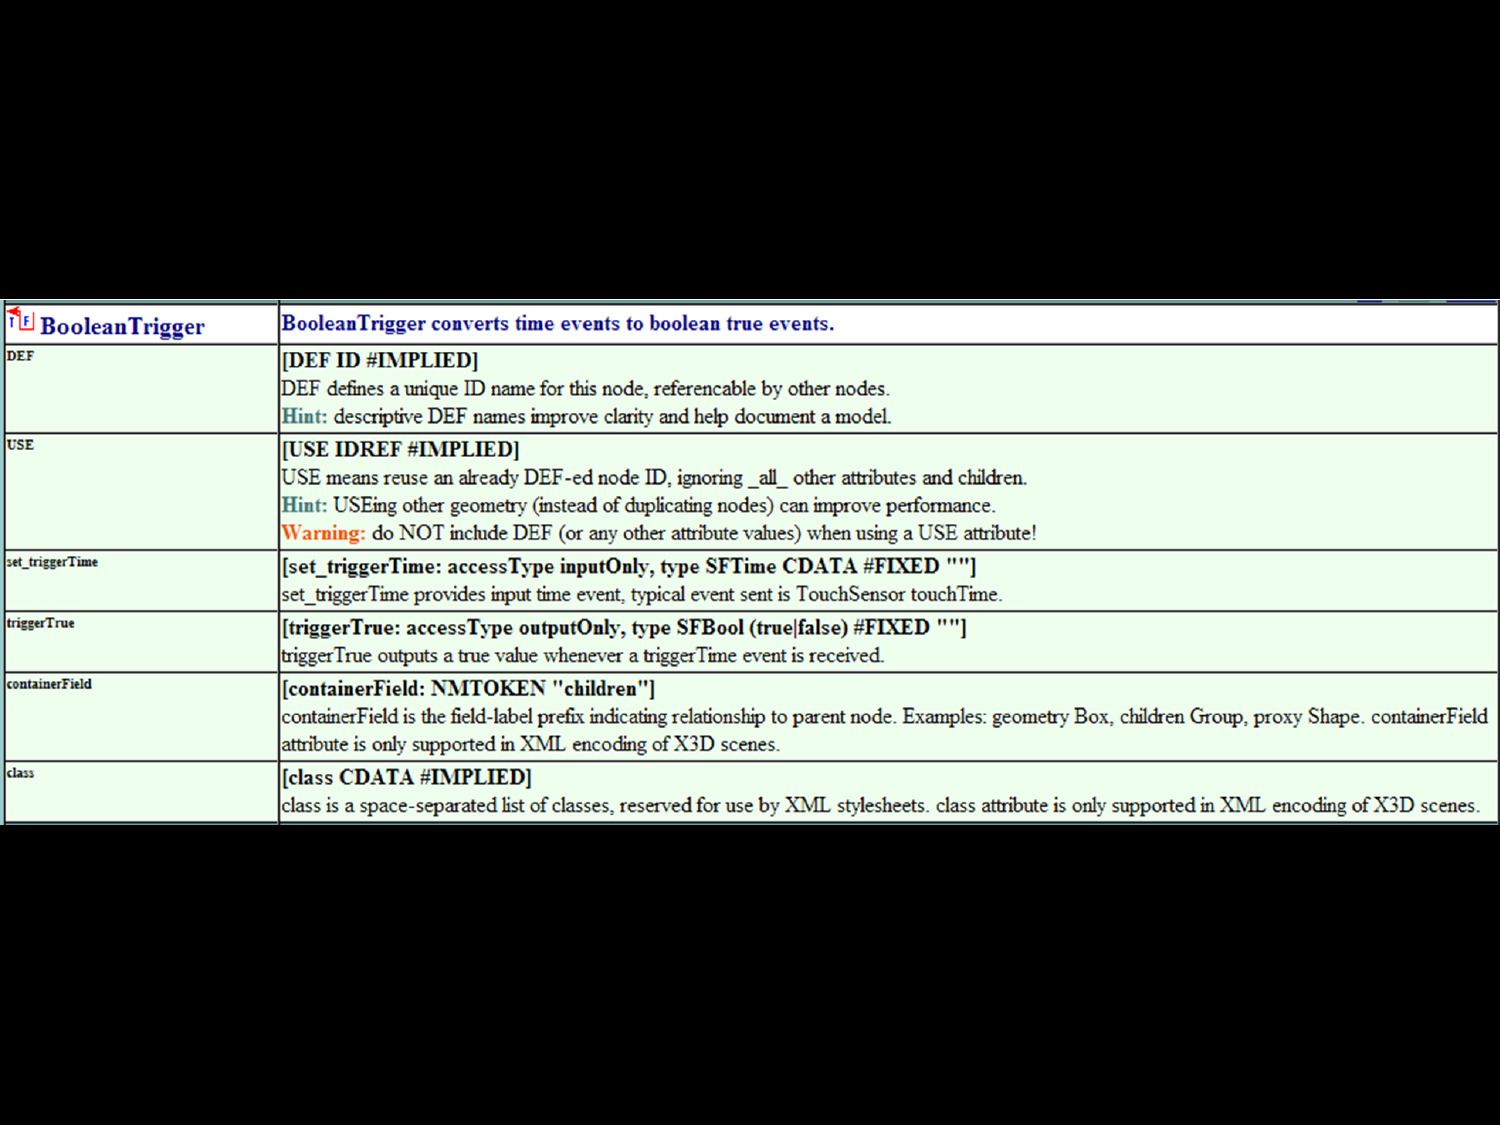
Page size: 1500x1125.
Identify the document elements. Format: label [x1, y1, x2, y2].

text_box [0, 826, 1500, 1125]
picture [0, 299, 1500, 826]
text_box [0, 0, 1500, 299]
